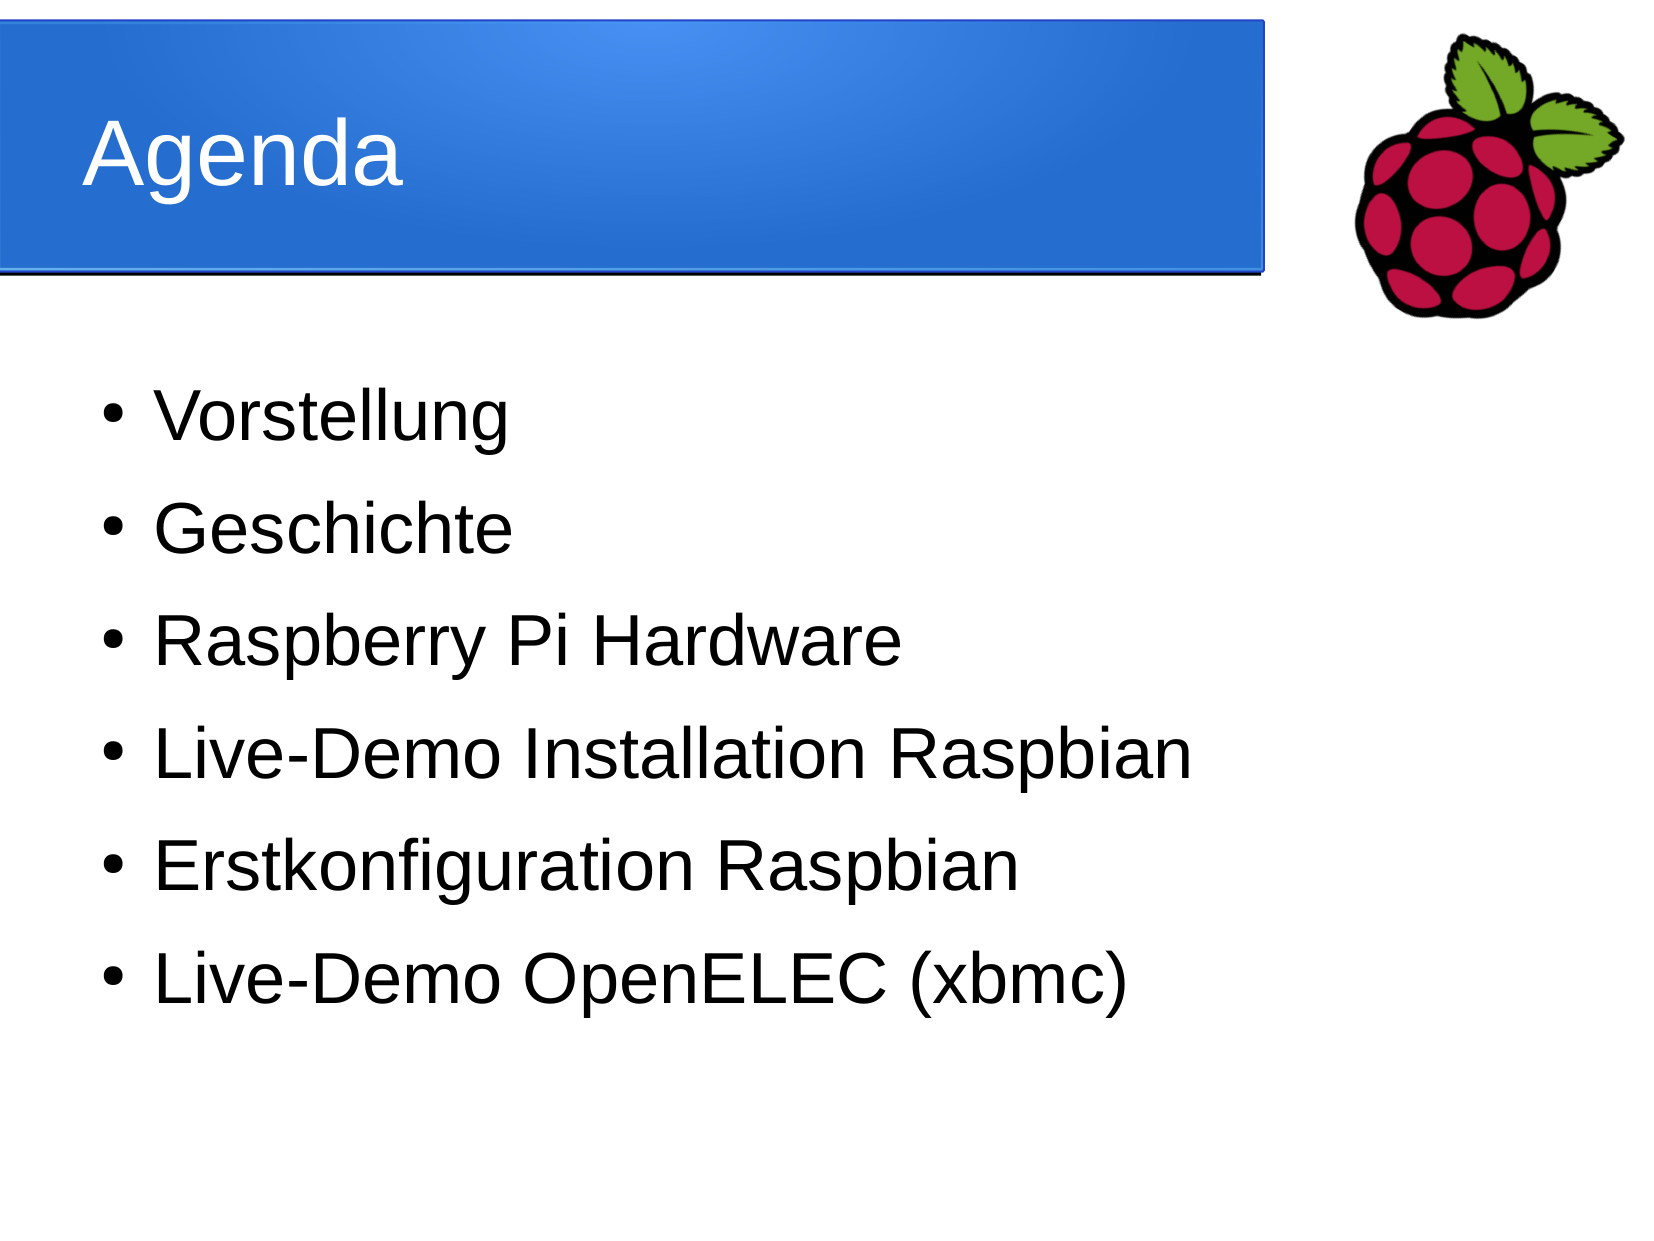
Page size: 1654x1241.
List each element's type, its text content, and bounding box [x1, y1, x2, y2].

picture [1305, 15, 1642, 370]
list Vorstellung Geschichte Raspberry Pi Hardware Live-Demo Installation Raspbian Erstkonfiguration Raspbian Live-Demo OpenELEC (xbmc) [82, 375, 1538, 1095]
title Agenda [82, 49, 1250, 257]
